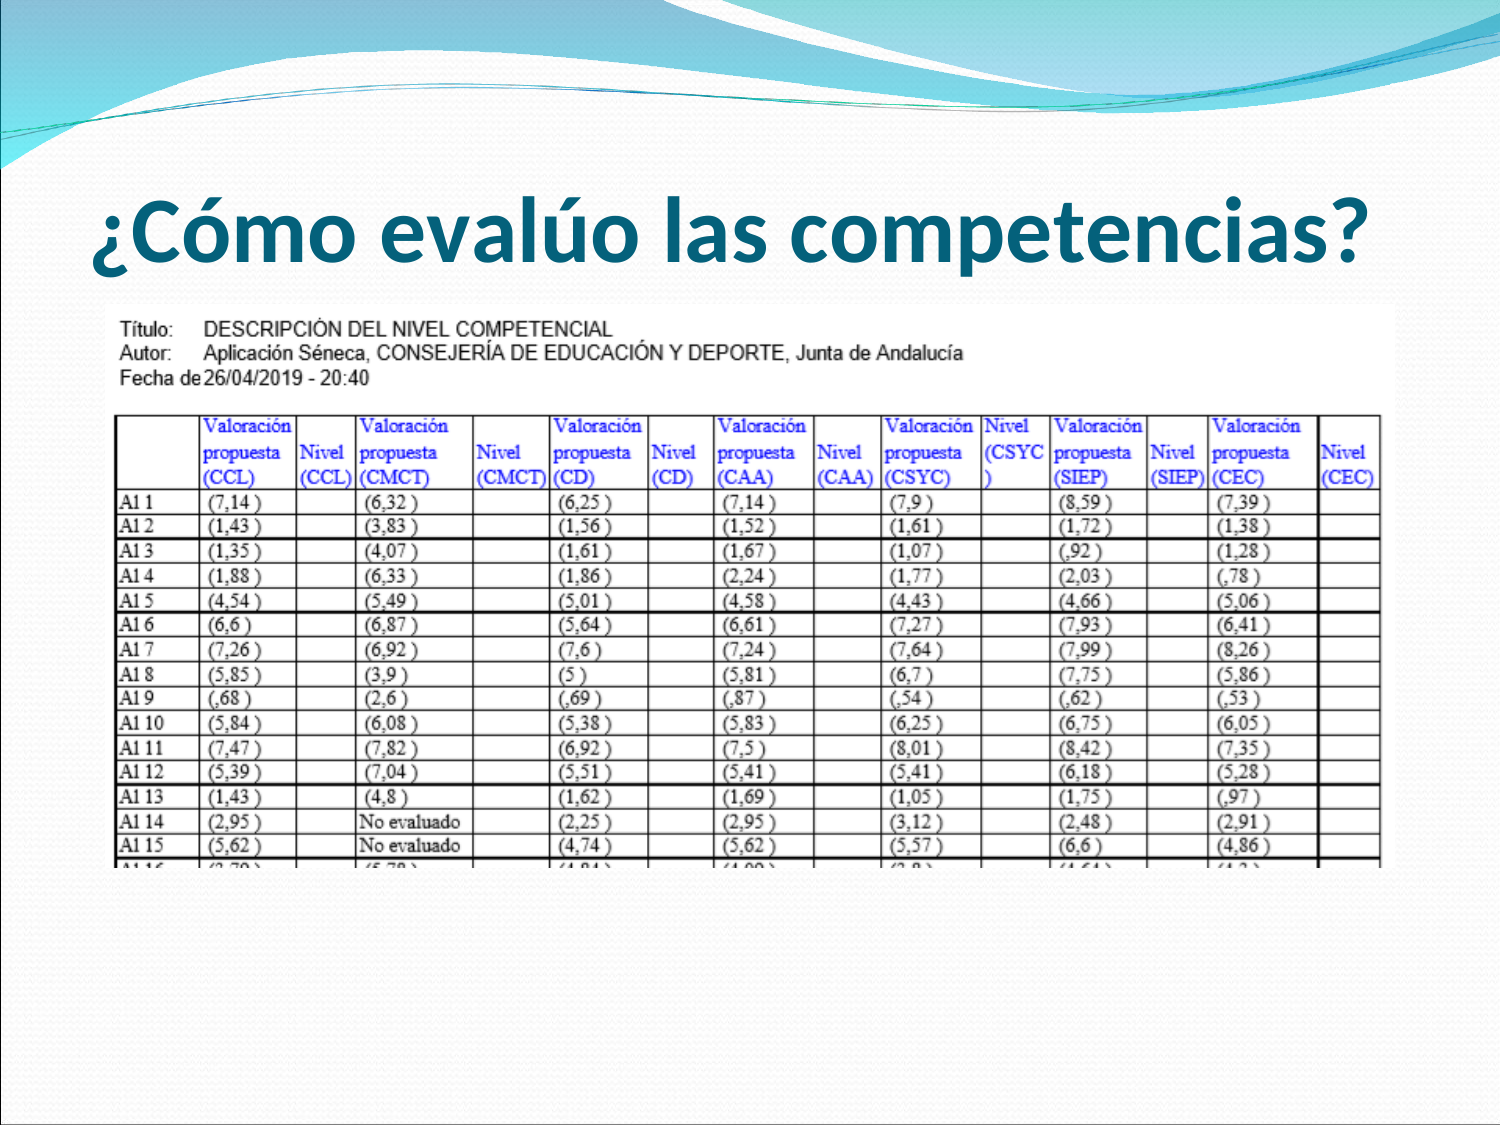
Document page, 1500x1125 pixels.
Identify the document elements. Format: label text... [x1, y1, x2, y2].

title ¿Cómo evalúo las competencias? [88, 160, 1439, 349]
picture [0, 0, 1500, 1125]
